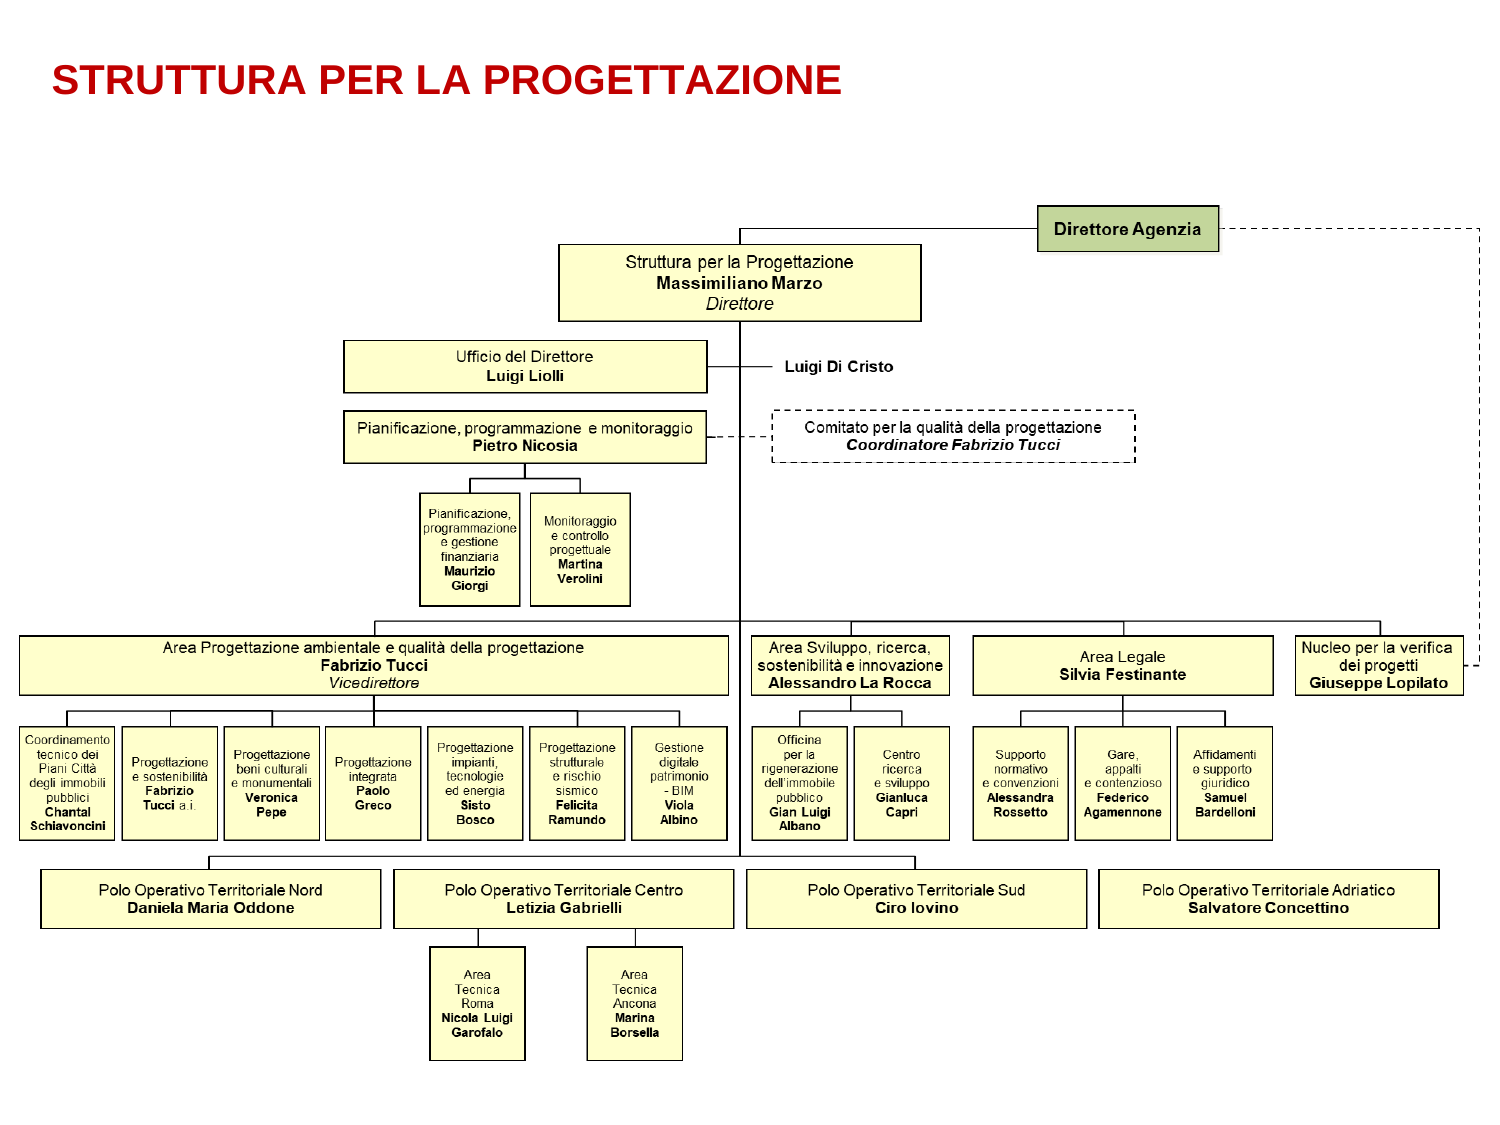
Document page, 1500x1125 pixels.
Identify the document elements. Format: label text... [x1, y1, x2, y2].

text_box STRUTTURA PER LA PROGETTAZIONE [36, 45, 1500, 128]
picture [16, 205, 1480, 1061]
